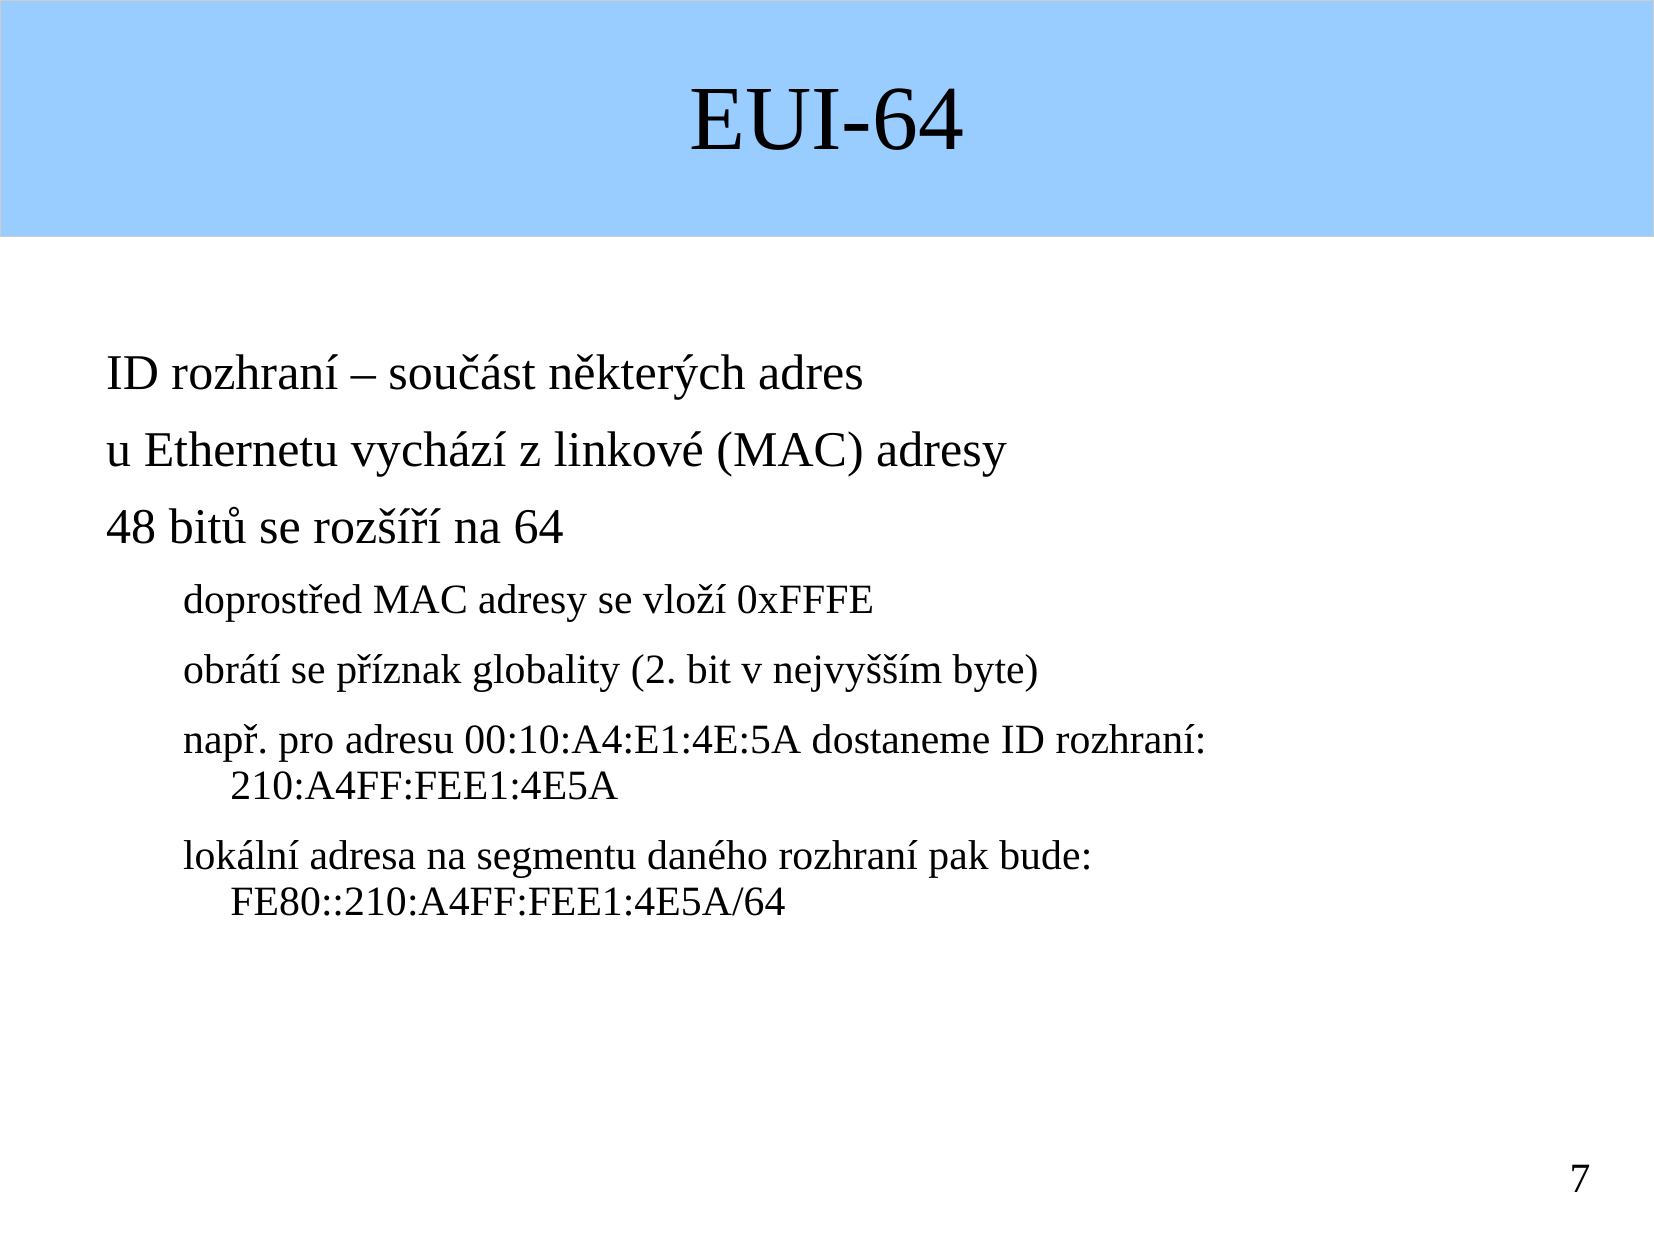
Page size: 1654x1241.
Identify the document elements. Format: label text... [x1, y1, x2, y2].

list ID rozhraní – součást některých adres u Ethernetu vychází z linkové (MAC) adresy 48 bitů se rozšíří na 64 doprostřed MAC adresy se vloží 0xFFFE obrátí se příznak globality (2. bit v nejvyšším byte) např. pro adresu 00:10:A4:E1:4E:5A dostaneme ID rozhraní: 210:A4FF:FEE1:4E5A lokální adresa na segmentu daného rozhraní pak bude: FE80::210:A4FF:FEE1:4E5A/64 [88, 344, 1565, 925]
title EUI-64 [0, 0, 1654, 237]
